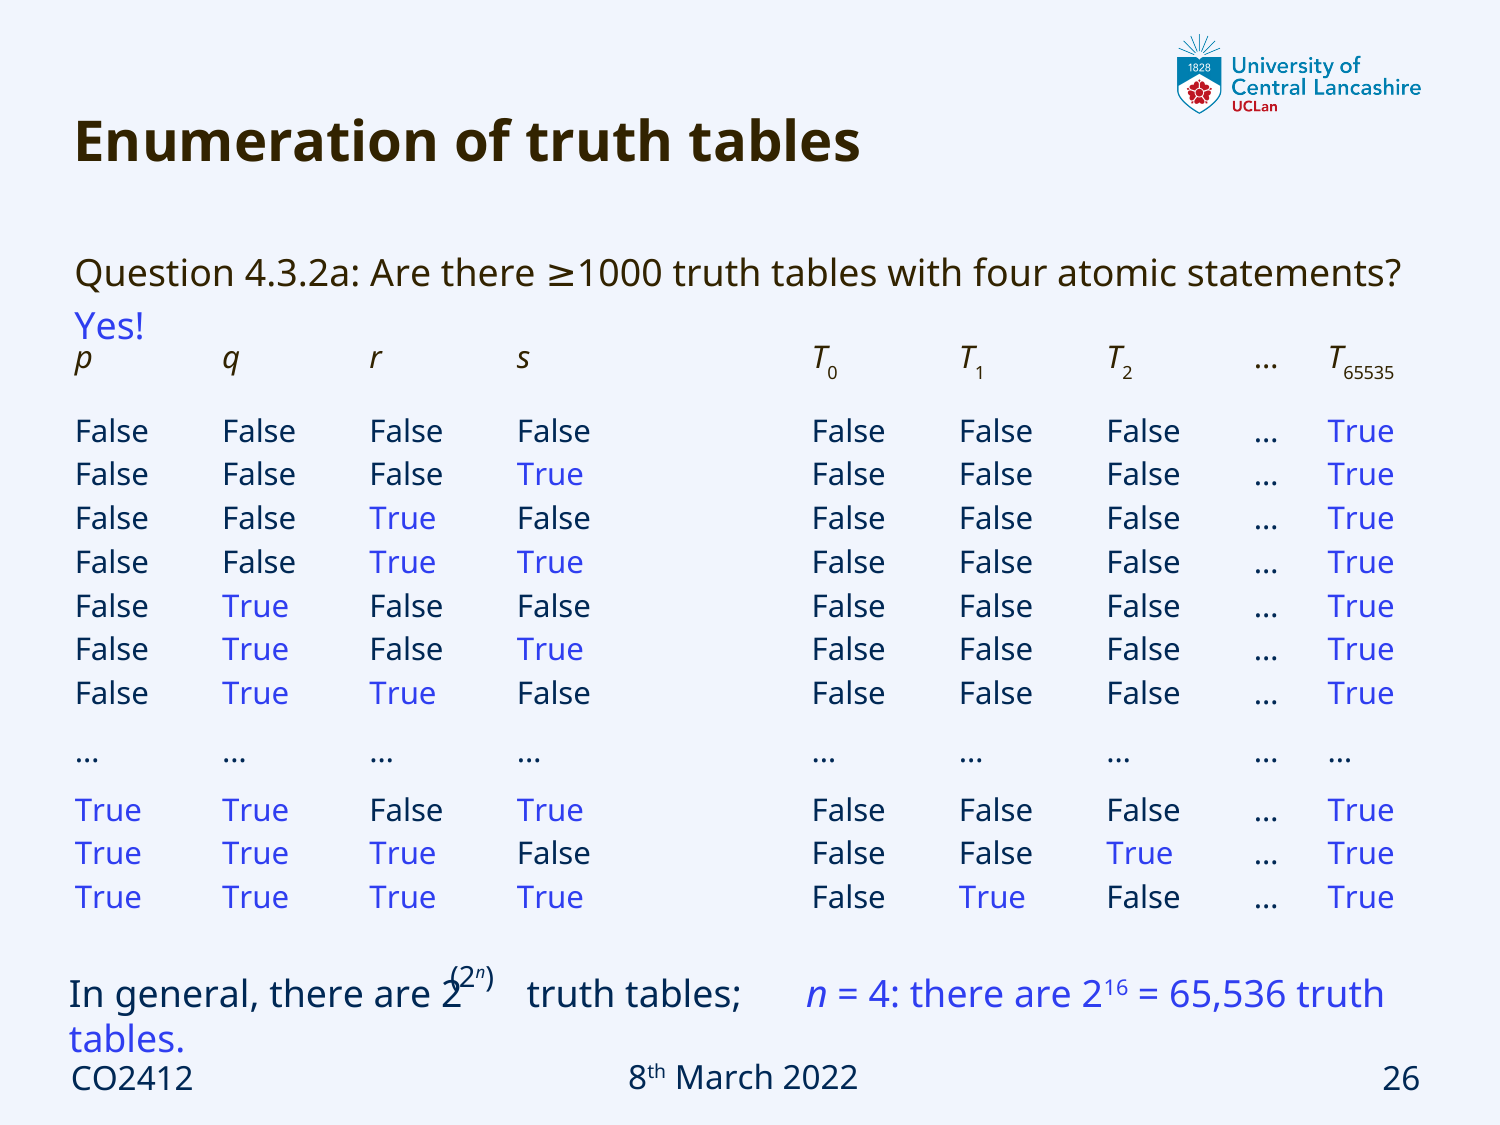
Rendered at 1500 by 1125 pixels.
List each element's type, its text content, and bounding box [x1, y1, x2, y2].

picture [1177, 34, 1421, 93]
text_box Question 4.3.2a: Are there ≥1000 truth tables with four atomic statements? Yes! [59, 234, 1492, 302]
text_box p q r s T0 T1 T2 … T65535 False False False False False False False … True False False False True False False False … True False False True False False False False … True False False True True False False False … True False True False False False False False … True False True False True False False False … True False True True False False False False … True … … … … … … … … … True True False True False False False … True True True True False False False True … True True True True True False True False … True [59, 322, 1474, 923]
title Enumeration of truth tables [58, 93, 1475, 186]
text_box (2n) [435, 951, 603, 1012]
text_box In general, there are 2 truth tables; n = 4: there are 216 = 65,536 truth tables. [54, 737, 1445, 1023]
